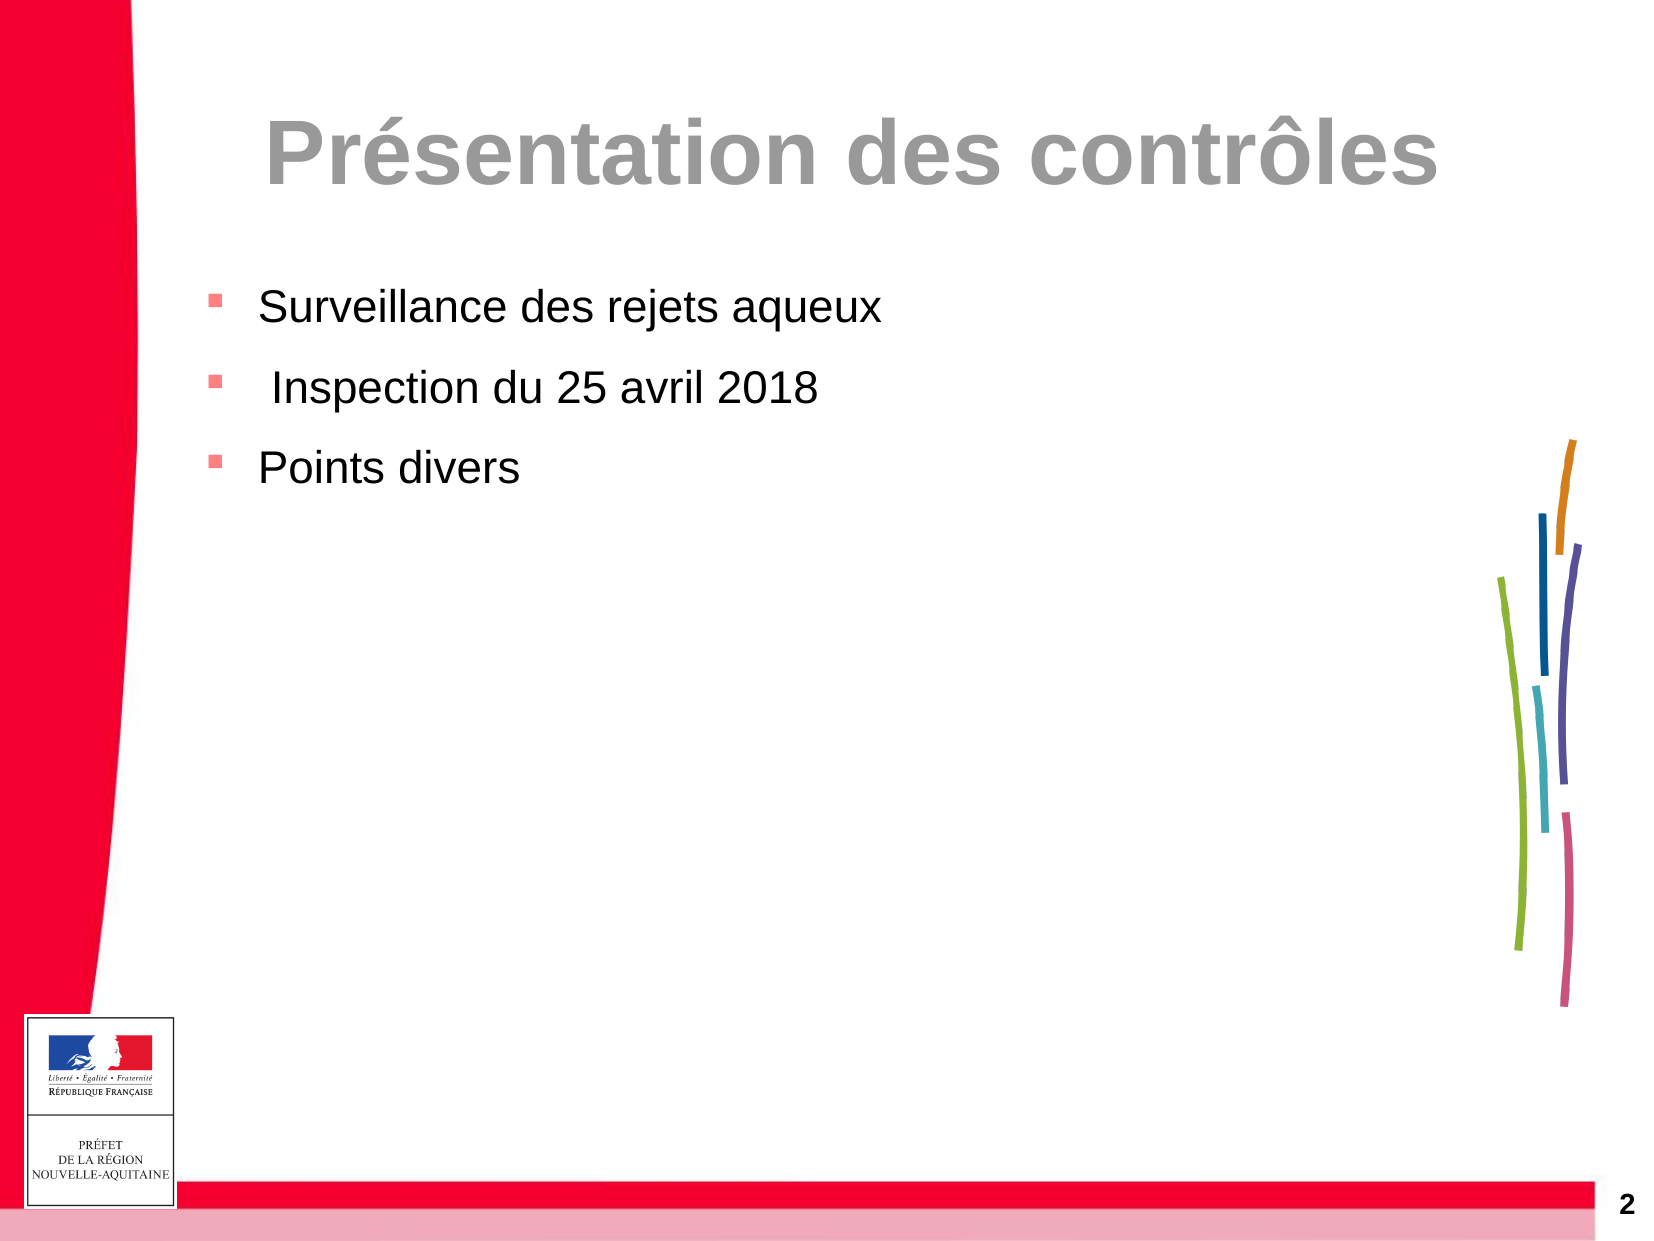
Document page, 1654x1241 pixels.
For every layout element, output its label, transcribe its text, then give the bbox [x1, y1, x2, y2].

title Présentation des contrôles [136, 56, 1571, 250]
picture [0, 0, 1654, 1241]
list Surveillance des rejets aqueux Inspection du 25 avril 2018 Points divers [187, 280, 1517, 1100]
